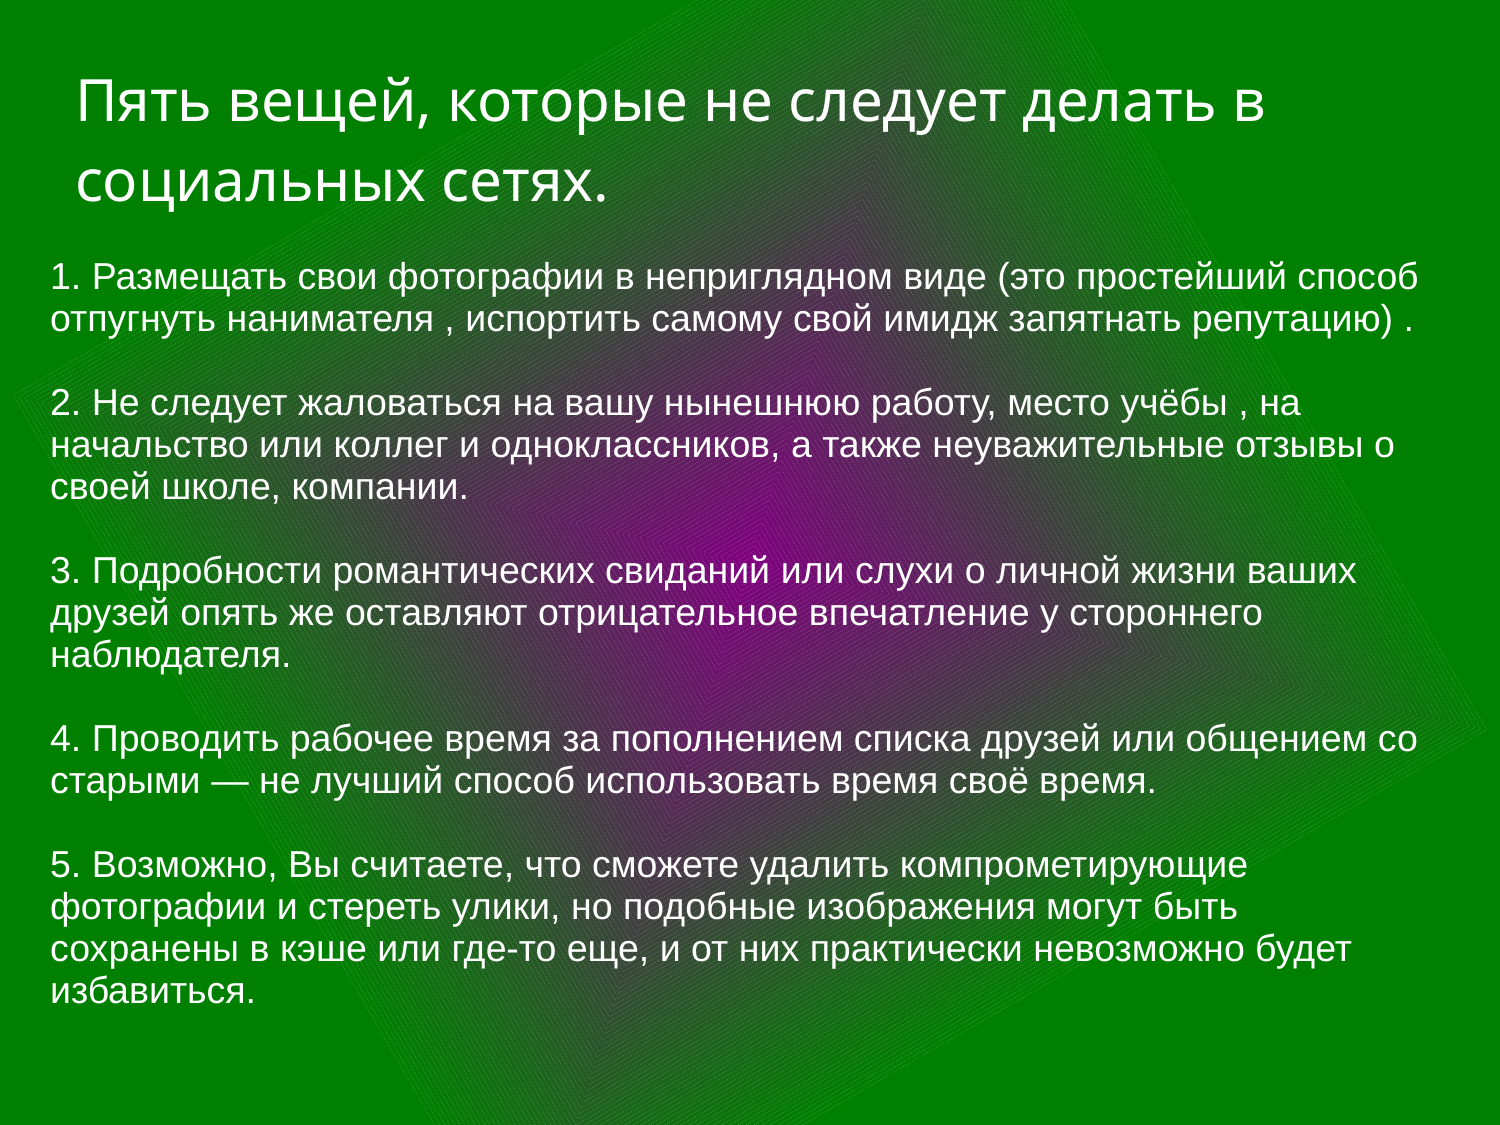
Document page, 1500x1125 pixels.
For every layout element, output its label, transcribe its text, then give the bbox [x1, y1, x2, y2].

title Пять вещей, которые не следует делать в социальных сетях. [75, 45, 1425, 233]
text_box 1. Размещать свои фотографии в неприглядном виде (это простейший способ отпугнуть нанимателя , испортить самому свой имидж запятнать репутацию) . 2. Не следует жаловаться на вашу нынешнюю работу, место учёбы , на начальство или коллег и одноклассников, а также неуважительные отзывы о своей школе, компании. 3. Подробности романтических свиданий или слухи о личной жизни ваших друзей опять же оставляют отрицательное впечатление у стороннего наблюдателя. 4. Проводить рабочее время за пополнением списка друзей или общением со старыми — не лучший способ использовать время своё время. 5. Возможно, Вы считаете, что сможете удалить компрометирующие фотографии и стереть улики, но подобные изображения могут быть сохранены в кэше или где-то еще, и от них практически невозможно будет избавиться. [35, 248, 1453, 978]
